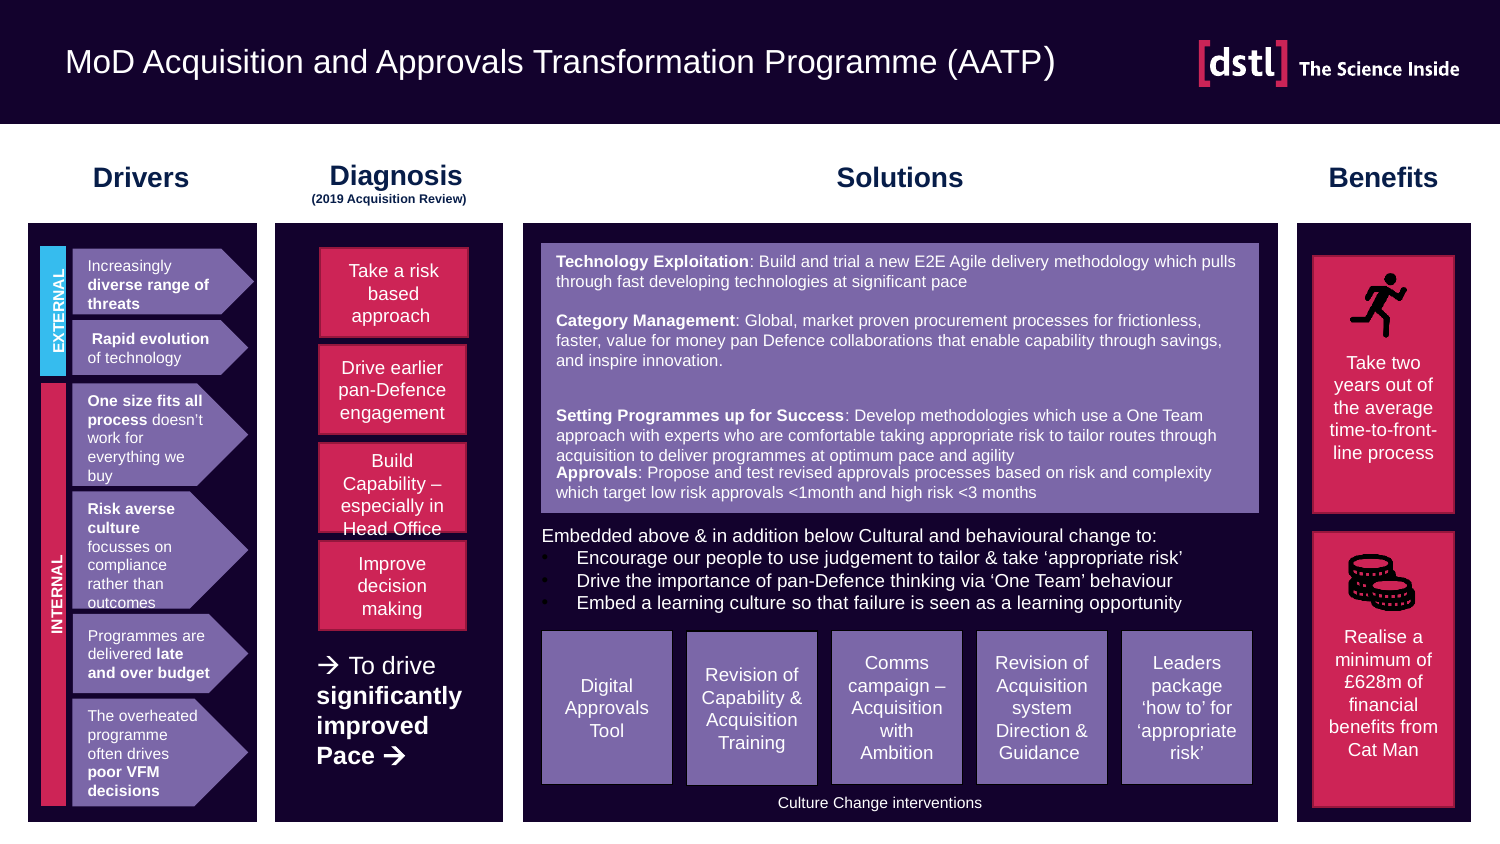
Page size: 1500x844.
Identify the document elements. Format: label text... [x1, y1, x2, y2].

text_box Culture Change interventions [777, 793, 981, 813]
text_box Comms campaign – Acquisition with Ambition [831, 630, 963, 785]
text_box Take two years out of the average time-to-front-line process [1313, 256, 1454, 513]
title MoD Acquisition and Approvals Transformation Programme (AATP) [5, 8, 1188, 115]
text_box Approvals: Propose and test revised approvals processes based on risk and complexity which target low risk approvals <1month and high risk <3 months [541, 456, 1259, 513]
text_box Diagnosis (2019 Acquisition Review) [275, 157, 504, 207]
text_box Technology Exploitation: Build and trial a new E2E Agile delivery methodology which pulls through fast developing technologies at significant pace [541, 243, 1259, 295]
picture [1342, 269, 1414, 341]
text_box [275, 223, 503, 822]
text_box Improve decision making [319, 541, 466, 630]
text_box Revision of Capability & Acquisition Training [686, 631, 818, 785]
text_box Rapid evolution of technology [72, 320, 249, 375]
text_box [523, 223, 1278, 822]
text_box Programmes are delivered late and over budget [72, 613, 249, 694]
text_box  To drive significantly improved Pace  [316, 649, 471, 772]
text_box Increasingly diverse range of threats [72, 248, 255, 315]
text_box [28, 223, 257, 822]
text_box Drive earlier pan-Defence engagement [319, 345, 466, 434]
text_box [1297, 223, 1471, 822]
text_box Take a risk based approach [320, 248, 468, 337]
text_box Category Management: Global, market proven procurement processes for frictionless, faster, value for money pan Defence collaborations that enable capability through savings, and inspire innovation. [541, 295, 1259, 383]
text_box Solutions [522, 159, 1278, 194]
text_box Drivers [28, 159, 255, 194]
text_box Leaders package ‘how to’ for ‘appropriate risk’ [1121, 630, 1253, 785]
text_box One size fits all process doesn’t work for everything we buy [72, 383, 249, 486]
text_box Digital Approvals Tool [541, 630, 673, 785]
text_box INTERNAL [41, 383, 66, 806]
text_box Realise a minimum of £628m of financial benefits from Cat Man [1313, 532, 1454, 807]
text_box Embedded above & in addition below Cultural and behavioural change to: Encourage our people to use judgement to tailor & take ‘appropriate risk’ Drive the importance of pan-Defence thinking via ‘One Team’ behaviour Embed a learning culture so that failure is seen as a learning opportunity [541, 523, 1296, 615]
text_box Benefits [1296, 159, 1471, 194]
text_box Revision of Acquisition system Direction & Guidance [976, 630, 1108, 785]
text_box EXTERNAL [41, 247, 65, 375]
text_box The overheated programme often drives poor VFM decisions [72, 698, 249, 807]
text_box Setting Programmes up for Success: Develop methodologies which use a One Team approach with experts who are comfortable taking appropriate risk to tailor routes through acquisition to deliver programmes at optimum pace and agility [541, 383, 1259, 456]
text_box Risk averse culture focusses on compliance rather than outcomes [72, 491, 249, 609]
picture [1342, 544, 1418, 620]
text_box Build Capability – especially in Head Office [319, 443, 466, 532]
